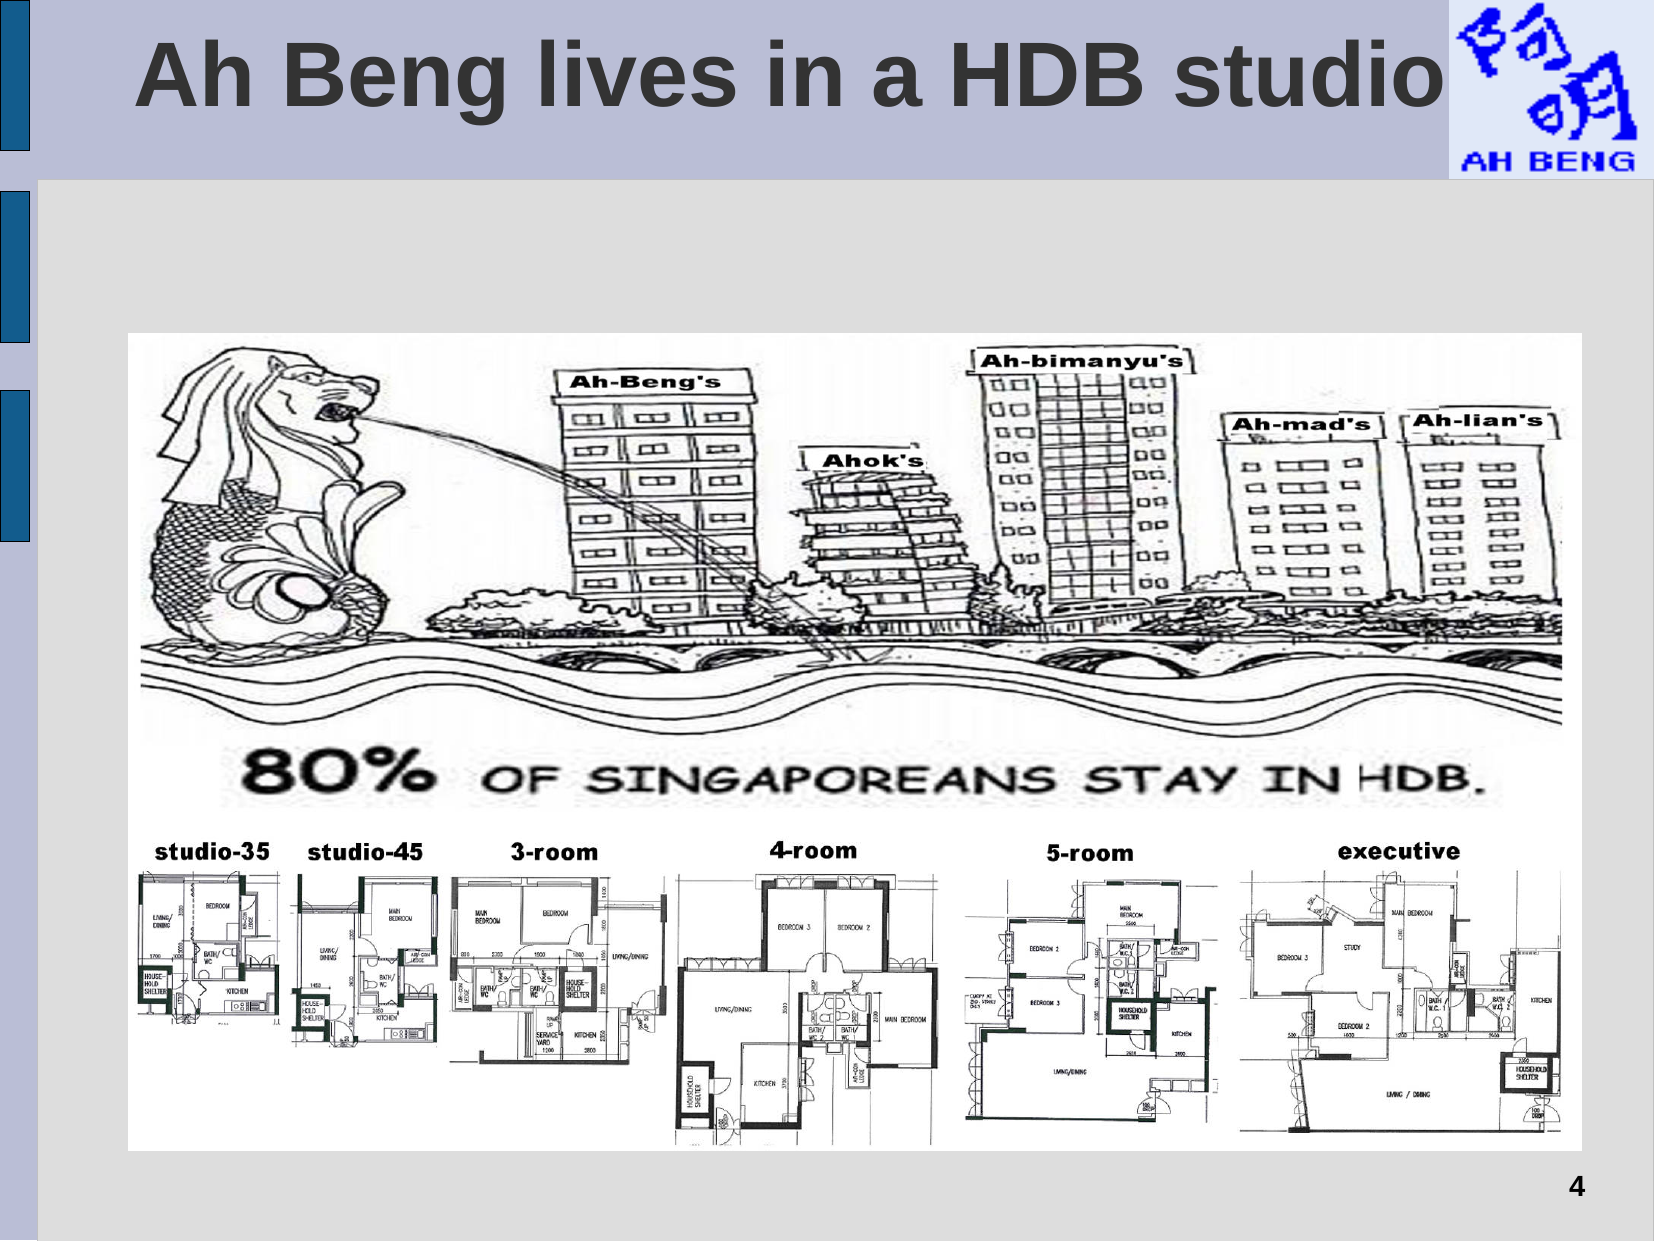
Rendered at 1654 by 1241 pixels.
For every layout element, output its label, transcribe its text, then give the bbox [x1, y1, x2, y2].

picture [1449, 0, 1654, 179]
title Ah Beng lives in a HDB studio [112, 0, 1470, 151]
picture [128, 333, 1582, 1151]
